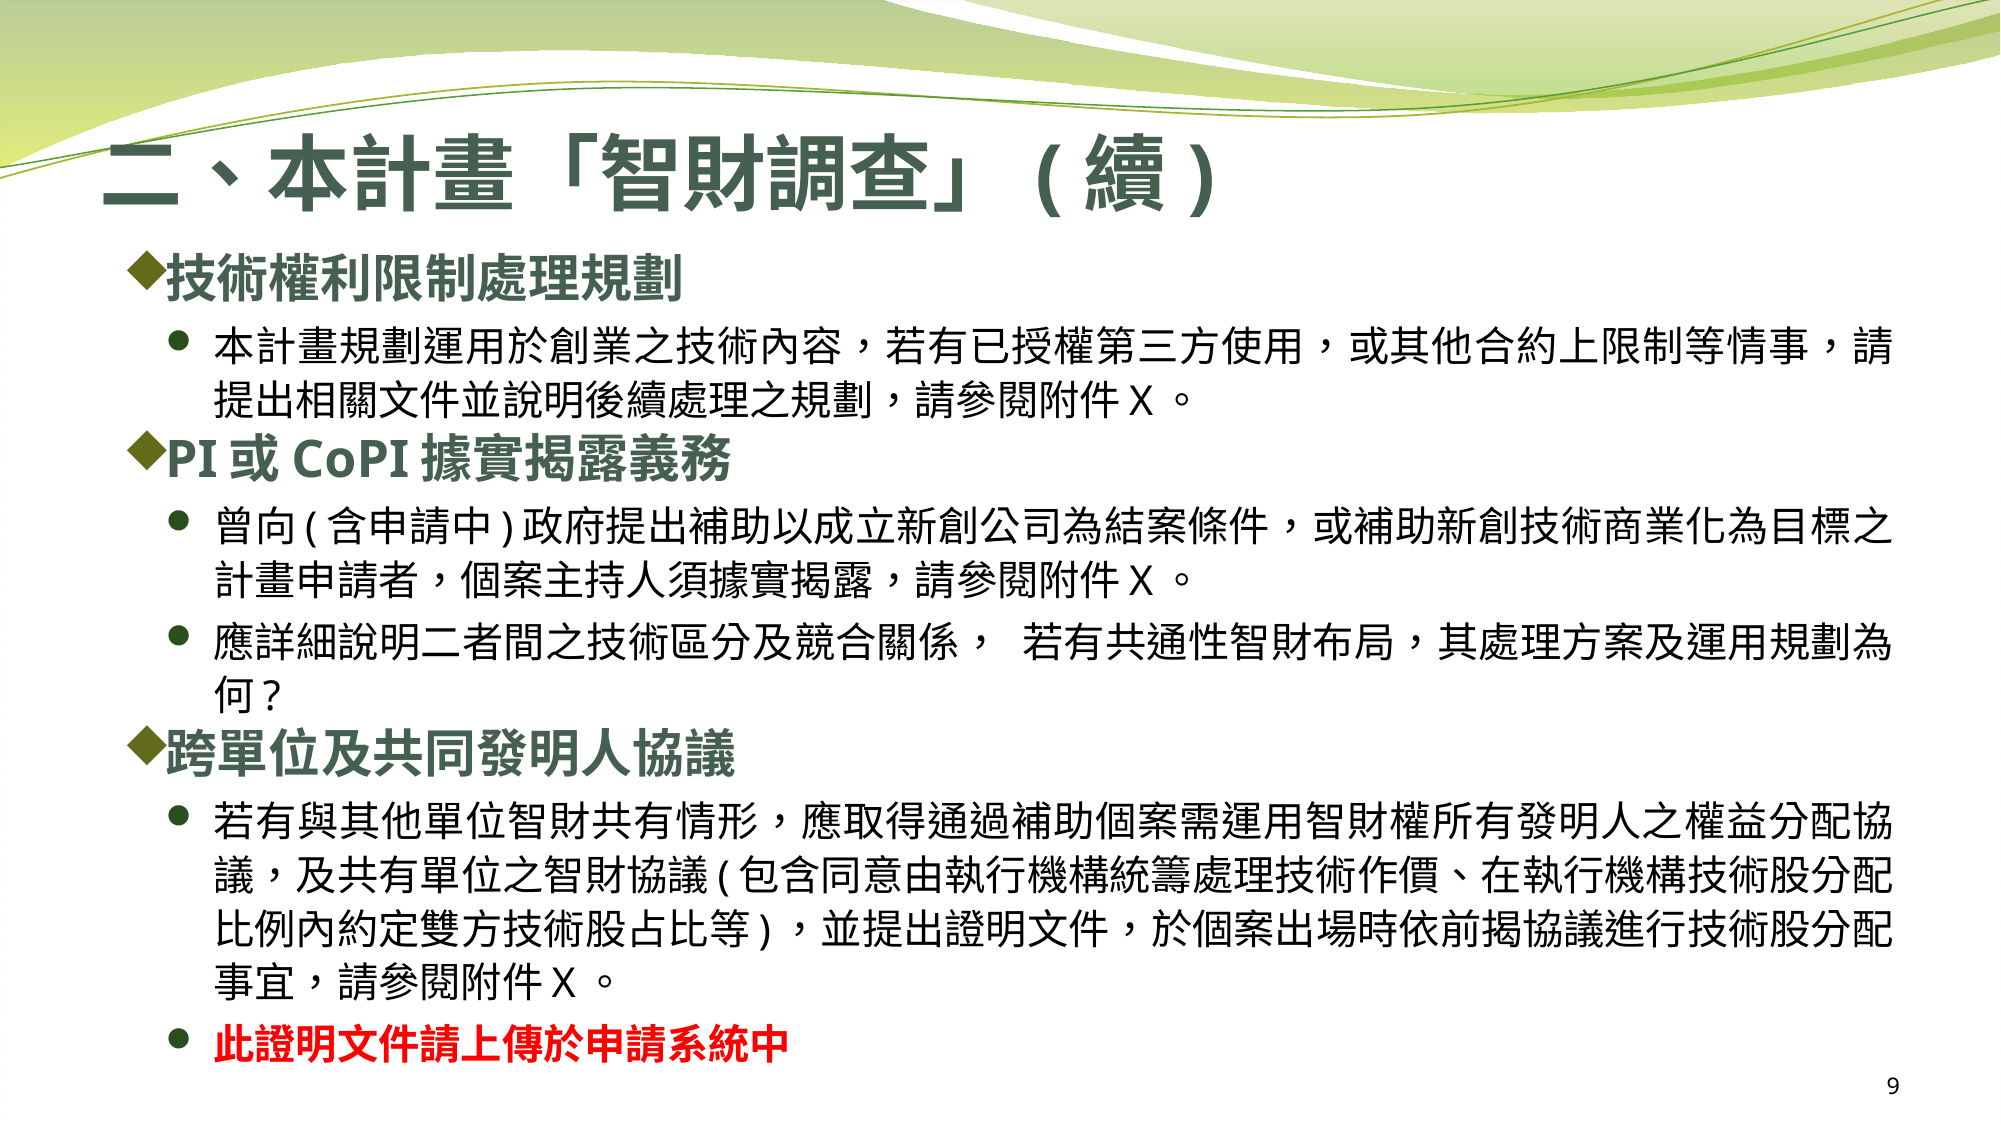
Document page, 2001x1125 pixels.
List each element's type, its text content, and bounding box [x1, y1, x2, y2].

list 技術權利限制處理規劃 本計畫規劃運用於創業之技術內容，若有已授權第三方使用，或其他合約上限制等情事，請提出相關文件並說明後續處理之規劃，請參閱附件X。 PI或CoPI據實揭露義務 曾向(含申請中)政府提出補助以成立新創公司為結案條件，或補助新創技術商業化為目標之計畫申請者，個案主持人須據實揭露，請參閱附件X。 應詳細說明二者間之技術區分及競合關係， 若有共通性智財布局，其處理方案及運用規劃為何? 跨單位及共同發明人協議 若有與其他單位智財共有情形，應取得通過補助個案需運用智財權所有發明人之權益分配協議，及共有單位之智財協議(包含同意由執行機構統籌處理技術作價、在執行機構技術股分配比例內約定雙方技術股占比等)，並提出證明文件，於個案出場時依前揭協議進行技術股分配事宜，請參閱附件X。 此證明文件請上傳於申請系統中 [108, 247, 1909, 1082]
slide_number <編號> [1733, 1042, 1900, 1103]
title 二、本計畫「智財調查」(續) [99, 33, 1900, 222]
